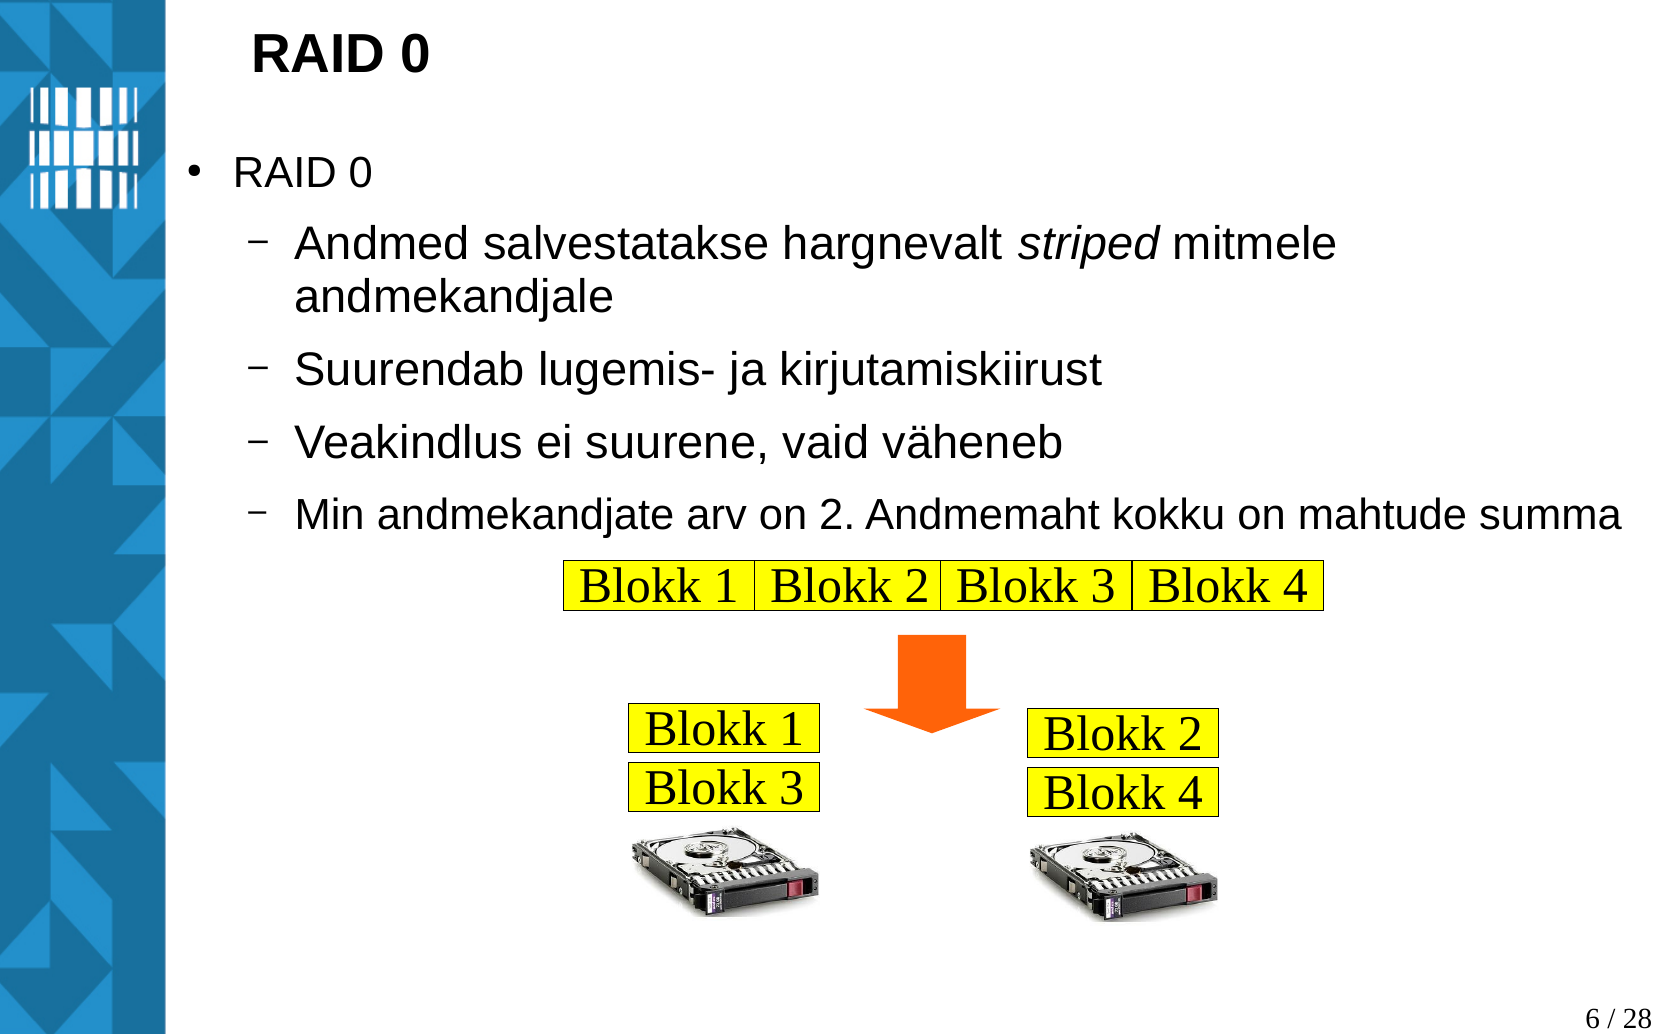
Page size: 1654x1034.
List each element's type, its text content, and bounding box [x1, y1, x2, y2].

text_box Blokk 1 [628, 703, 820, 753]
list RAID 0 Andmed salvestatakse hargnevalt striped mitmele andmekandjale Suurendab lugemis- ja kirjutamiskiirust Veakindlus ei suurene, vaid väheneb Min andmekandjate arv on 2. Andmemaht kokku on mahtude summa [171, 147, 1625, 546]
text_box Blokk 4 [1027, 767, 1219, 817]
text_box Blokk 2 [755, 560, 940, 611]
text_box Blokk 4 [1132, 560, 1324, 611]
picture [631, 821, 820, 921]
text_box [863, 634, 1001, 734]
text_box Blokk 3 [940, 560, 1132, 611]
text_box Blokk 3 [628, 762, 820, 812]
title RAID 0 [251, 11, 1548, 95]
text_box Blokk 2 [1027, 708, 1219, 758]
picture [1029, 826, 1219, 926]
text_box Blokk 1 [563, 560, 755, 611]
